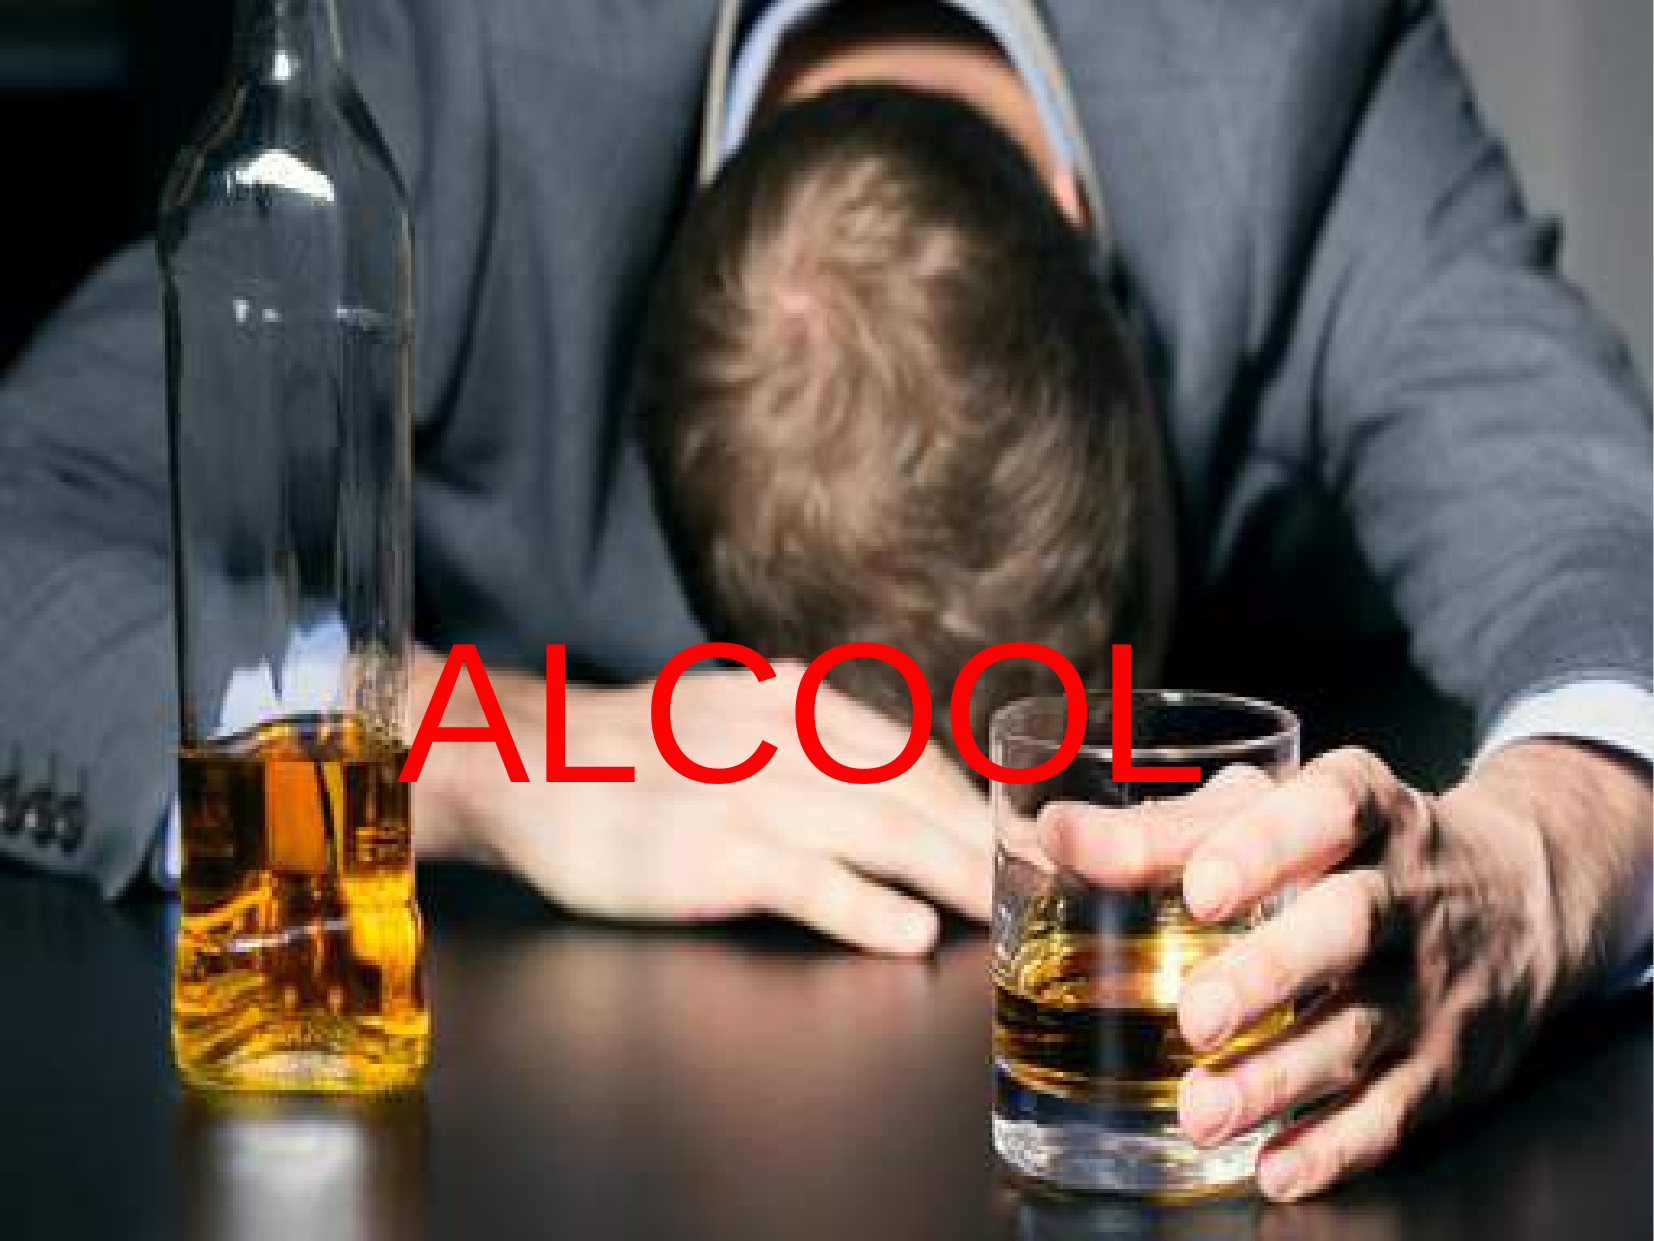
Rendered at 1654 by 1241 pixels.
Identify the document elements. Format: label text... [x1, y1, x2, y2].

subtitle ALCOOL [59, 303, 1548, 1123]
picture [0, 0, 1654, 1241]
